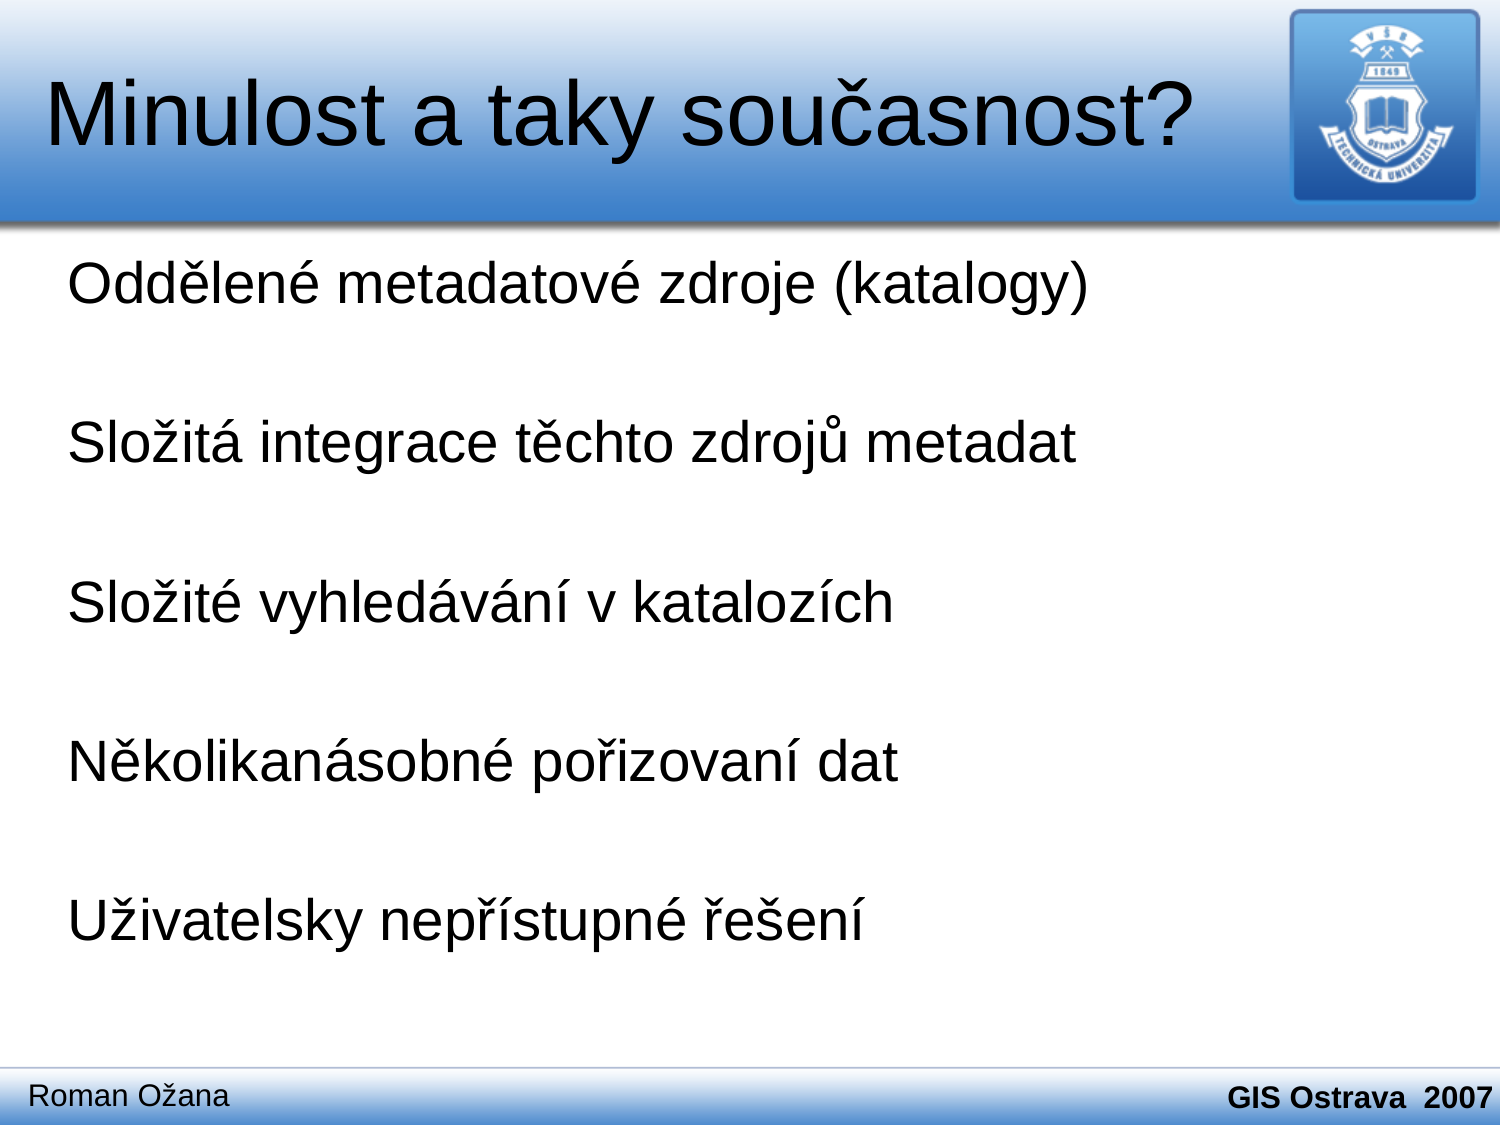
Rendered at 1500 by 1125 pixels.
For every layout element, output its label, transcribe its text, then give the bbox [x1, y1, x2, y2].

title Minulost a taky současnost? [29, 31, 1235, 197]
picture [0, 0, 1500, 1125]
list Oddělené metadatové zdroje (katalogy) Složitá integrace těchto zdrojů metadat Složité vyhledávání v katalozích Několikanásobné pořizovaní dat Uživatelsky nepřístupné řešení [53, 243, 1471, 1059]
